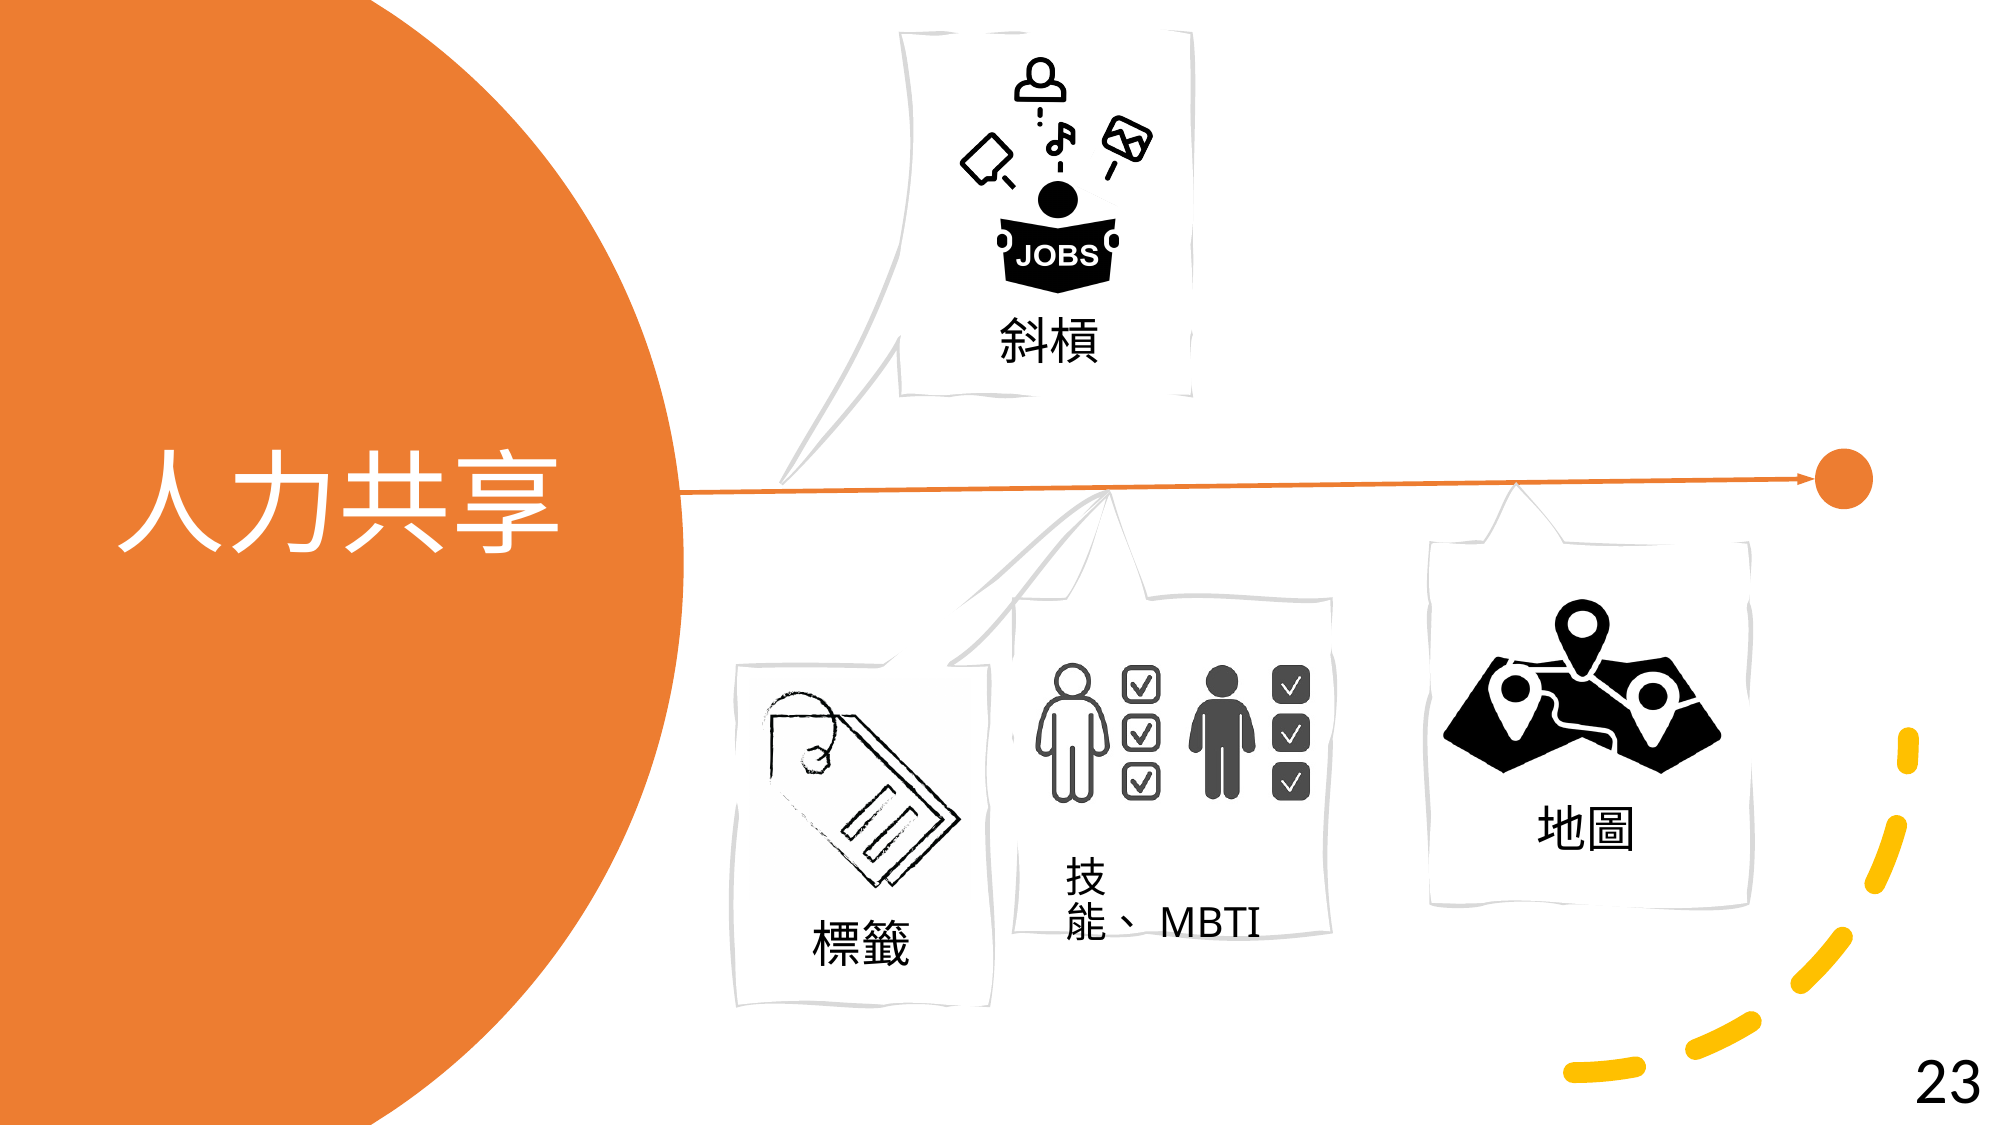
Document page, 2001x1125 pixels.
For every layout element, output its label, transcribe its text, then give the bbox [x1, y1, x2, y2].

text_box [0, 0, 2000, 1125]
picture [917, 56, 1170, 295]
text_box 地圖 [1511, 796, 1661, 867]
text_box 人力共享 [98, 142, 624, 875]
picture [749, 678, 971, 900]
picture [1018, 648, 1324, 813]
text_box 技能、MBTI [1040, 849, 1313, 911]
text_box 標籤 [787, 911, 942, 982]
picture [1437, 551, 1727, 821]
text_box 斜槓 [975, 308, 1137, 379]
text_box 23 [1899, 1029, 2000, 1125]
